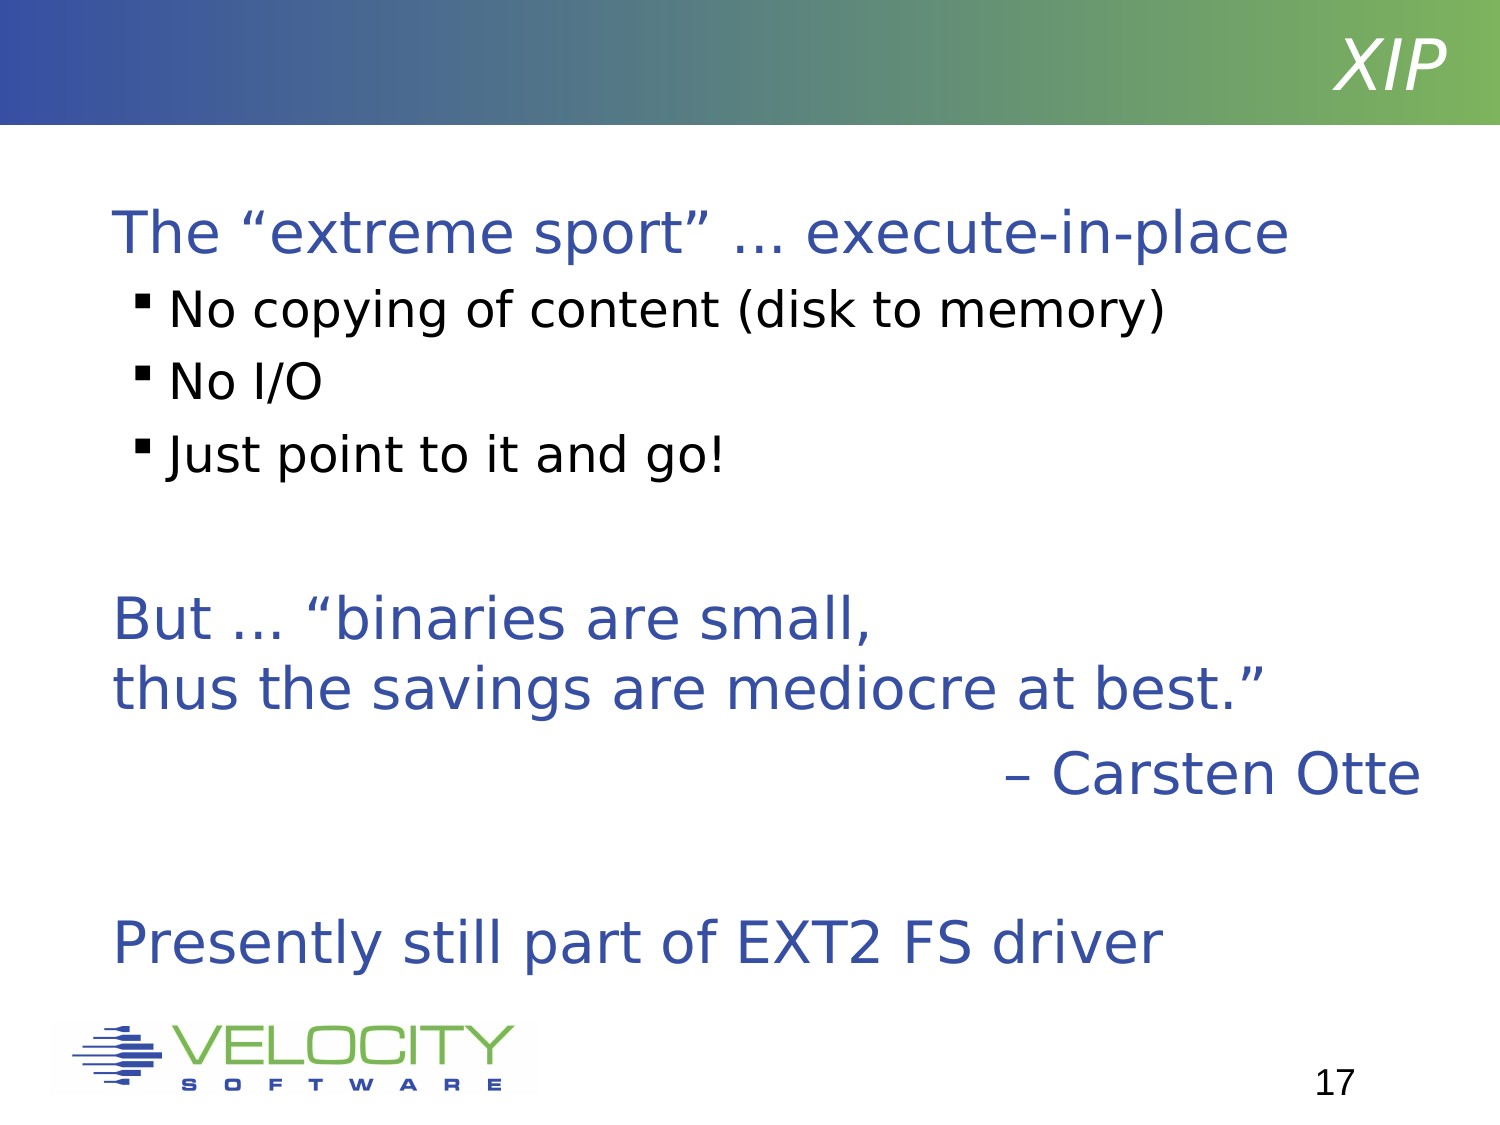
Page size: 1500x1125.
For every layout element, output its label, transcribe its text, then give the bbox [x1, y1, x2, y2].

list The “extreme sport” ... execute-in-place No copying of content (disk to memory) No I/O Just point to it and go! But ... “binaries are small, thus the savings are mediocre at best.” – Carsten Otte Presently still part of EXT2 FS driver [70, 187, 1438, 988]
picture [50, 1021, 538, 1094]
title XIP [62, 12, 1463, 113]
